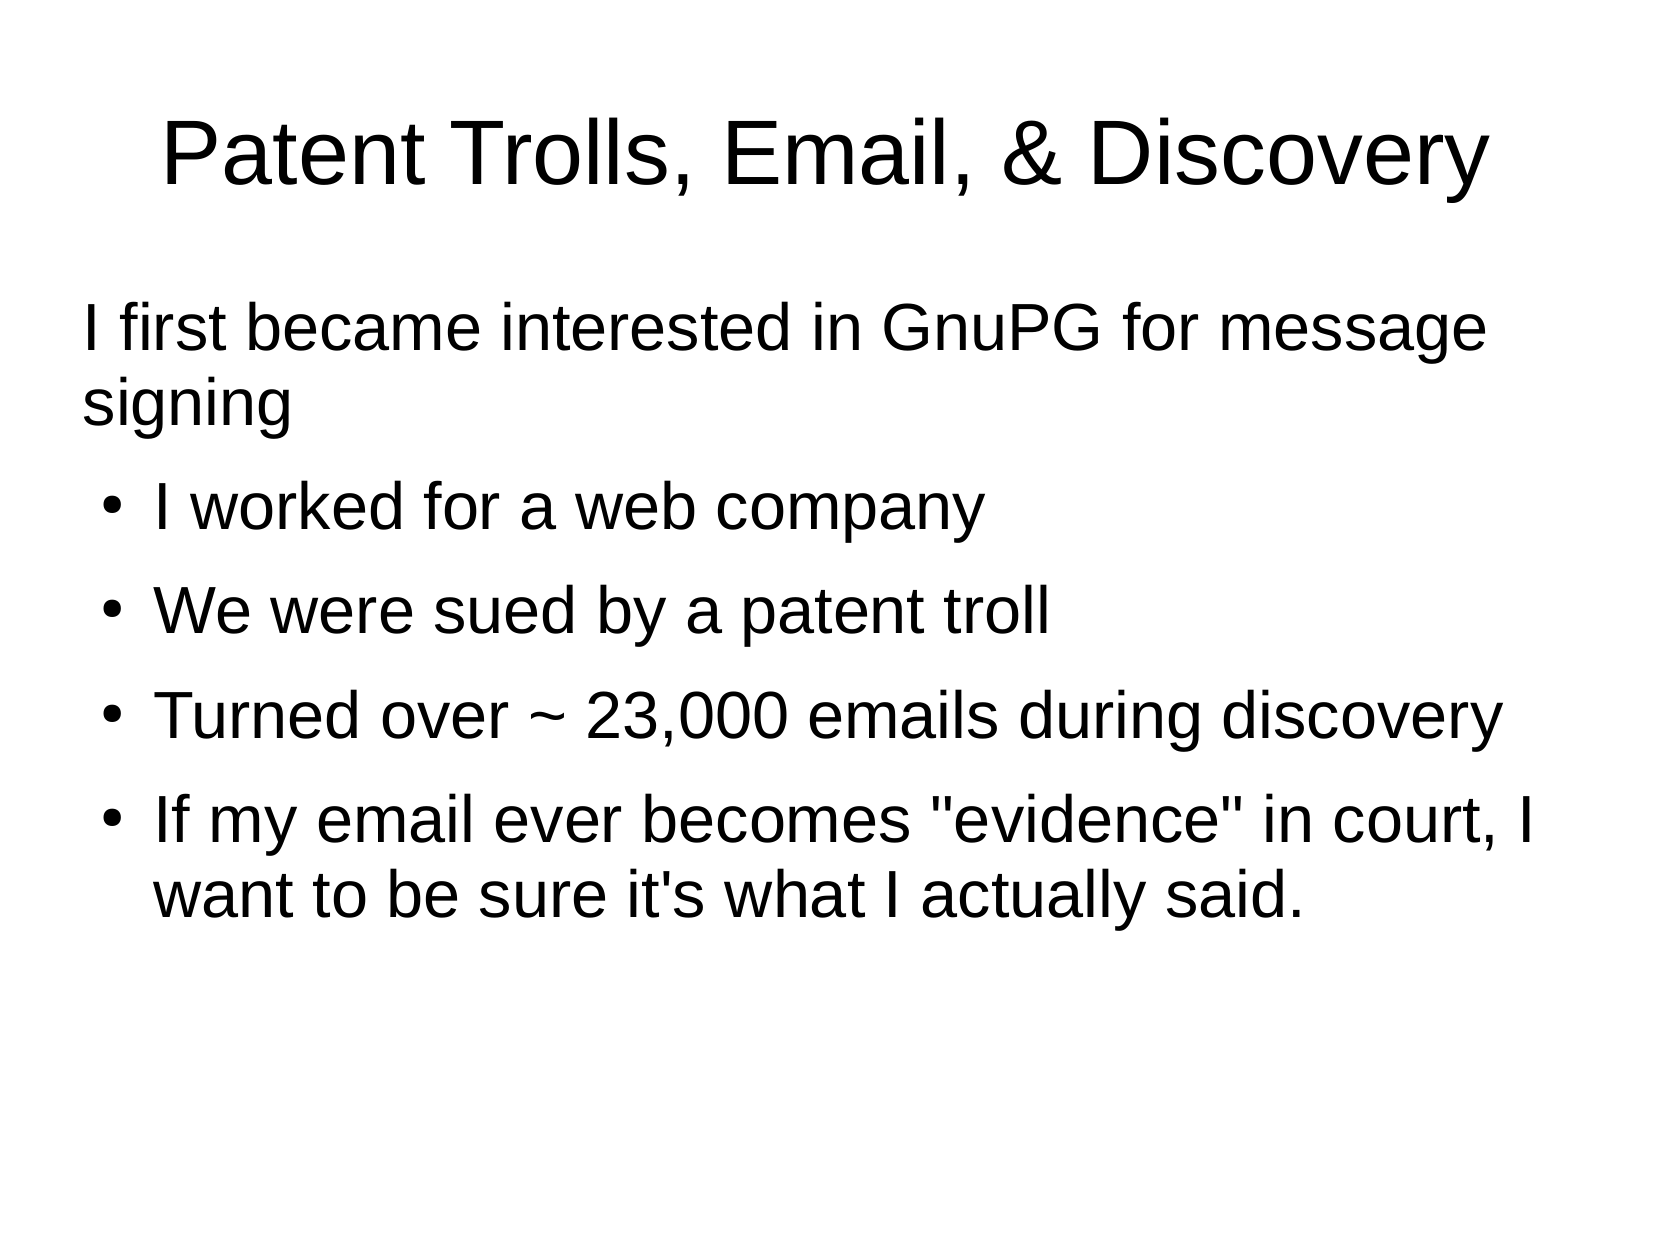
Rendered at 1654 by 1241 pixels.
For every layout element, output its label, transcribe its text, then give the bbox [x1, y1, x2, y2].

title Patent Trolls, Email, & Discovery [82, 49, 1571, 257]
list I first became interested in GnuPG for message signing I worked for a web company We were sued by a patent troll Turned over ~ 23,000 emails during discovery If my email ever becomes "evidence" in court, I want to be sure it's what I actually said. [82, 290, 1571, 1010]
